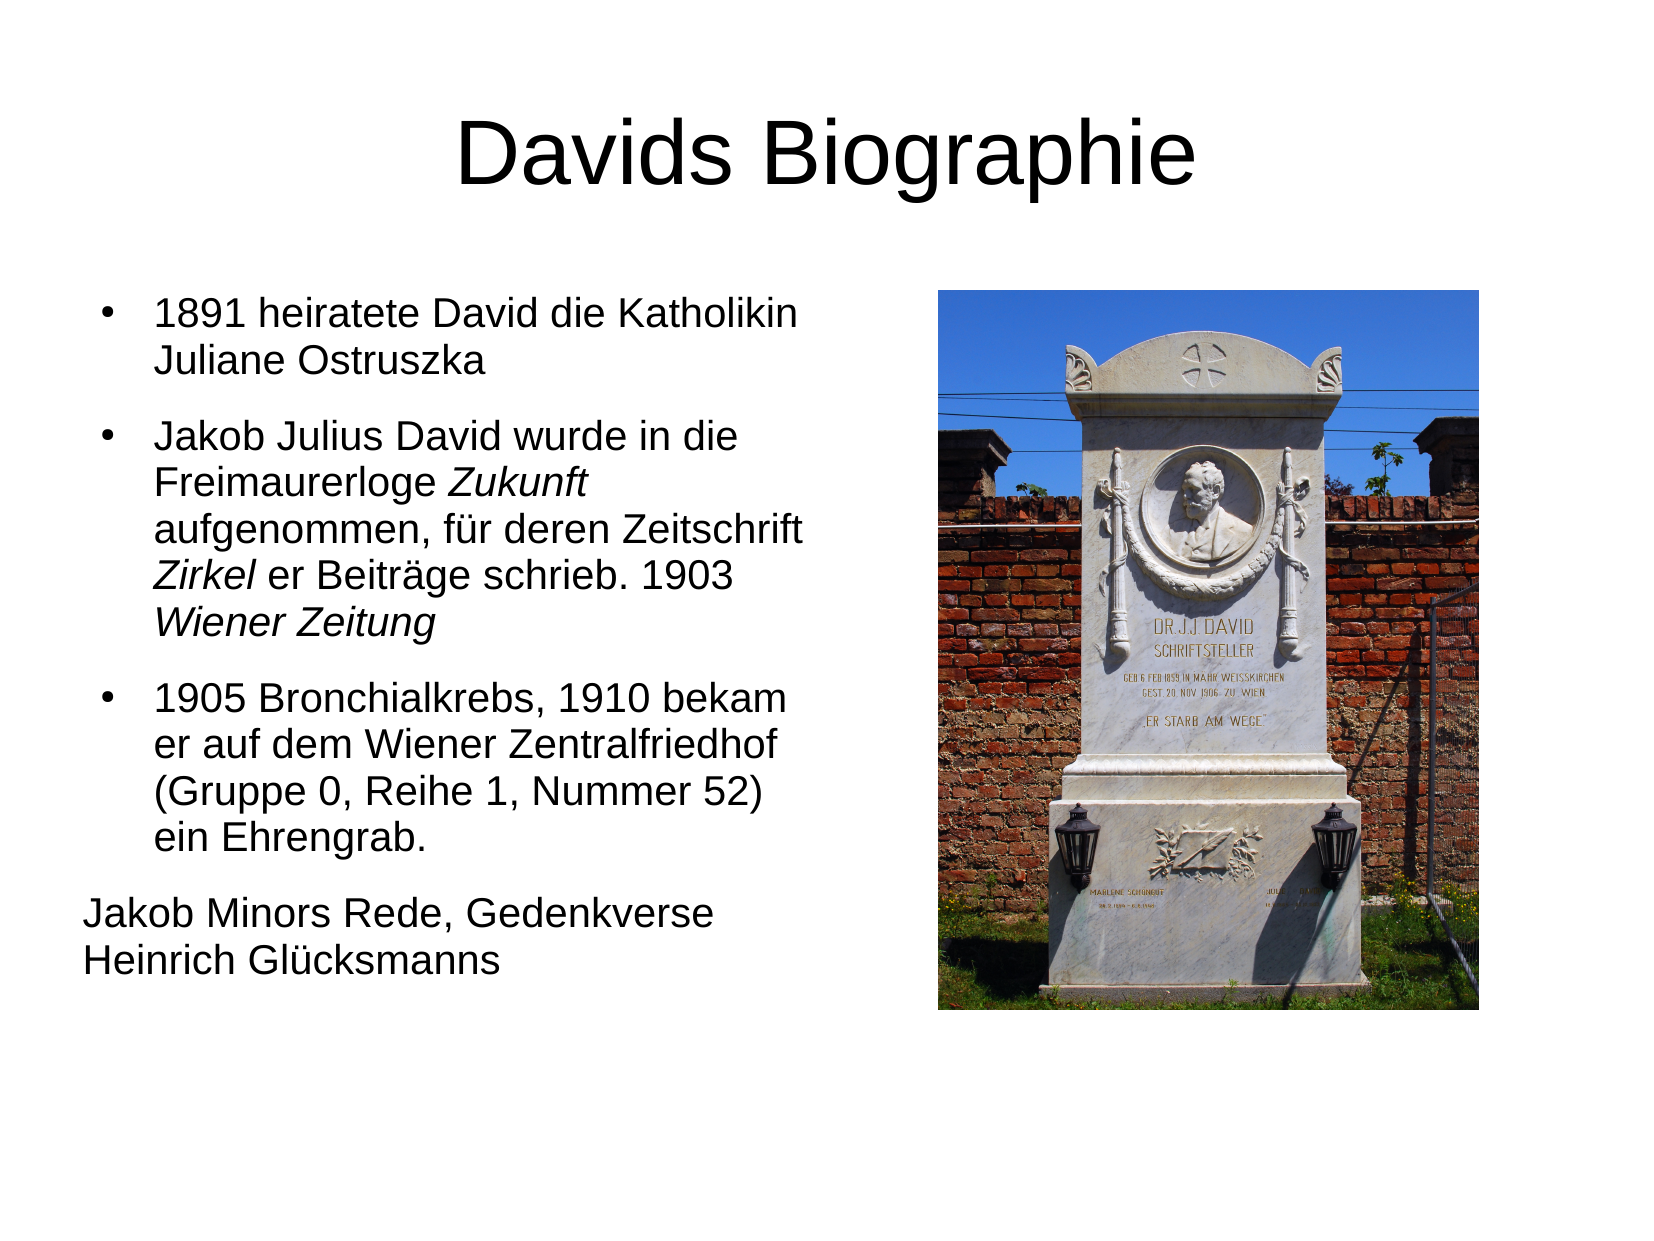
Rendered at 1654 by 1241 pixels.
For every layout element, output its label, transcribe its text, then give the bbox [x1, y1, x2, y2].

list 1891 heiratete David die Katholikin Juliane Ostruszka Jakob Julius David wurde in die Freimaurerloge Zukunft aufgenommen, für deren Zeitschrift Zirkel er Beiträge schrieb. 1903 Wiener Zeitung 1905 Bronchialkrebs, 1910 bekam er auf dem Wiener Zentralfriedhof (Gruppe 0, Reihe 1, Nummer 52) ein Ehrengrab. Jakob Minors Rede, Gedenkverse Heinrich Glücksmanns [82, 290, 809, 1010]
picture [938, 290, 1479, 1010]
title Davids Biographie [82, 49, 1571, 257]
